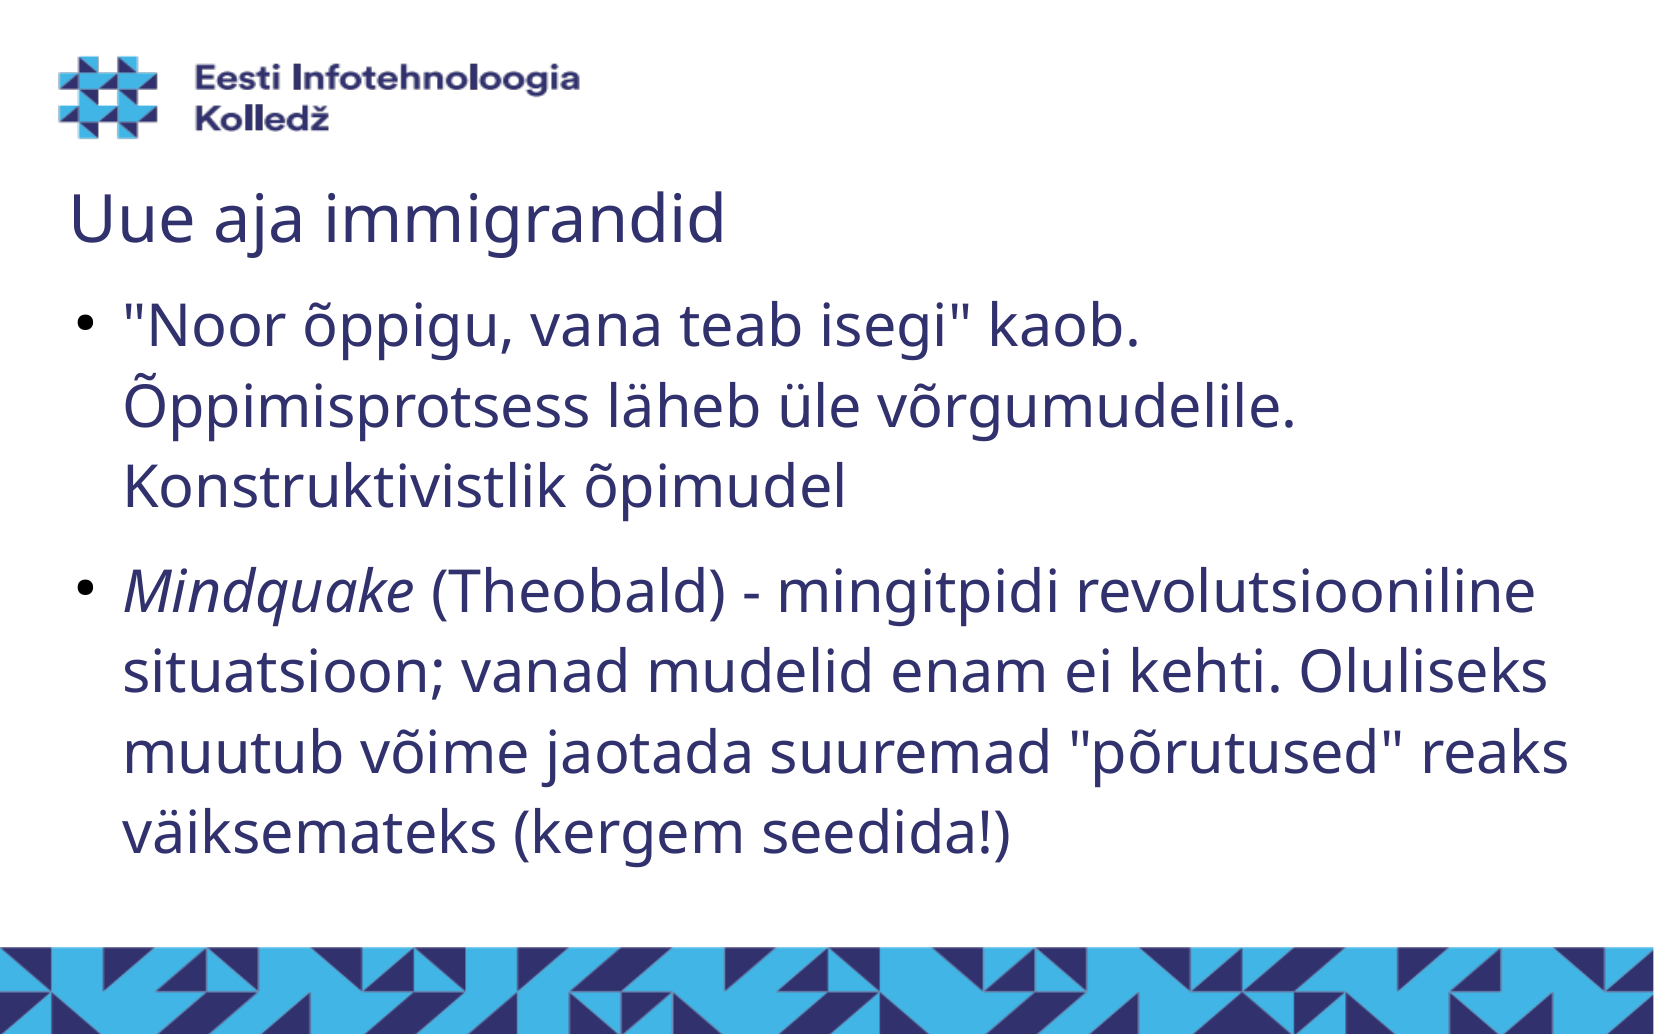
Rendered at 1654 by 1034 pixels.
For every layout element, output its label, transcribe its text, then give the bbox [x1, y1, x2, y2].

title Uue aja immigrandid [68, 147, 1536, 283]
list "Noor õppigu, vana teab isegi" kaob. Õppimisprotsess läheb üle võrgumudelile. Konstruktivistlik õpimudel Mindquake (Theobald) - mingitpidi revolutsiooniline situatsioon; vanad mudelid enam ei kehti. Oluliseks muutub võime jaotada suuremad "põrutused" reaks väiksemateks (kergem seedida!) [59, 283, 1595, 936]
